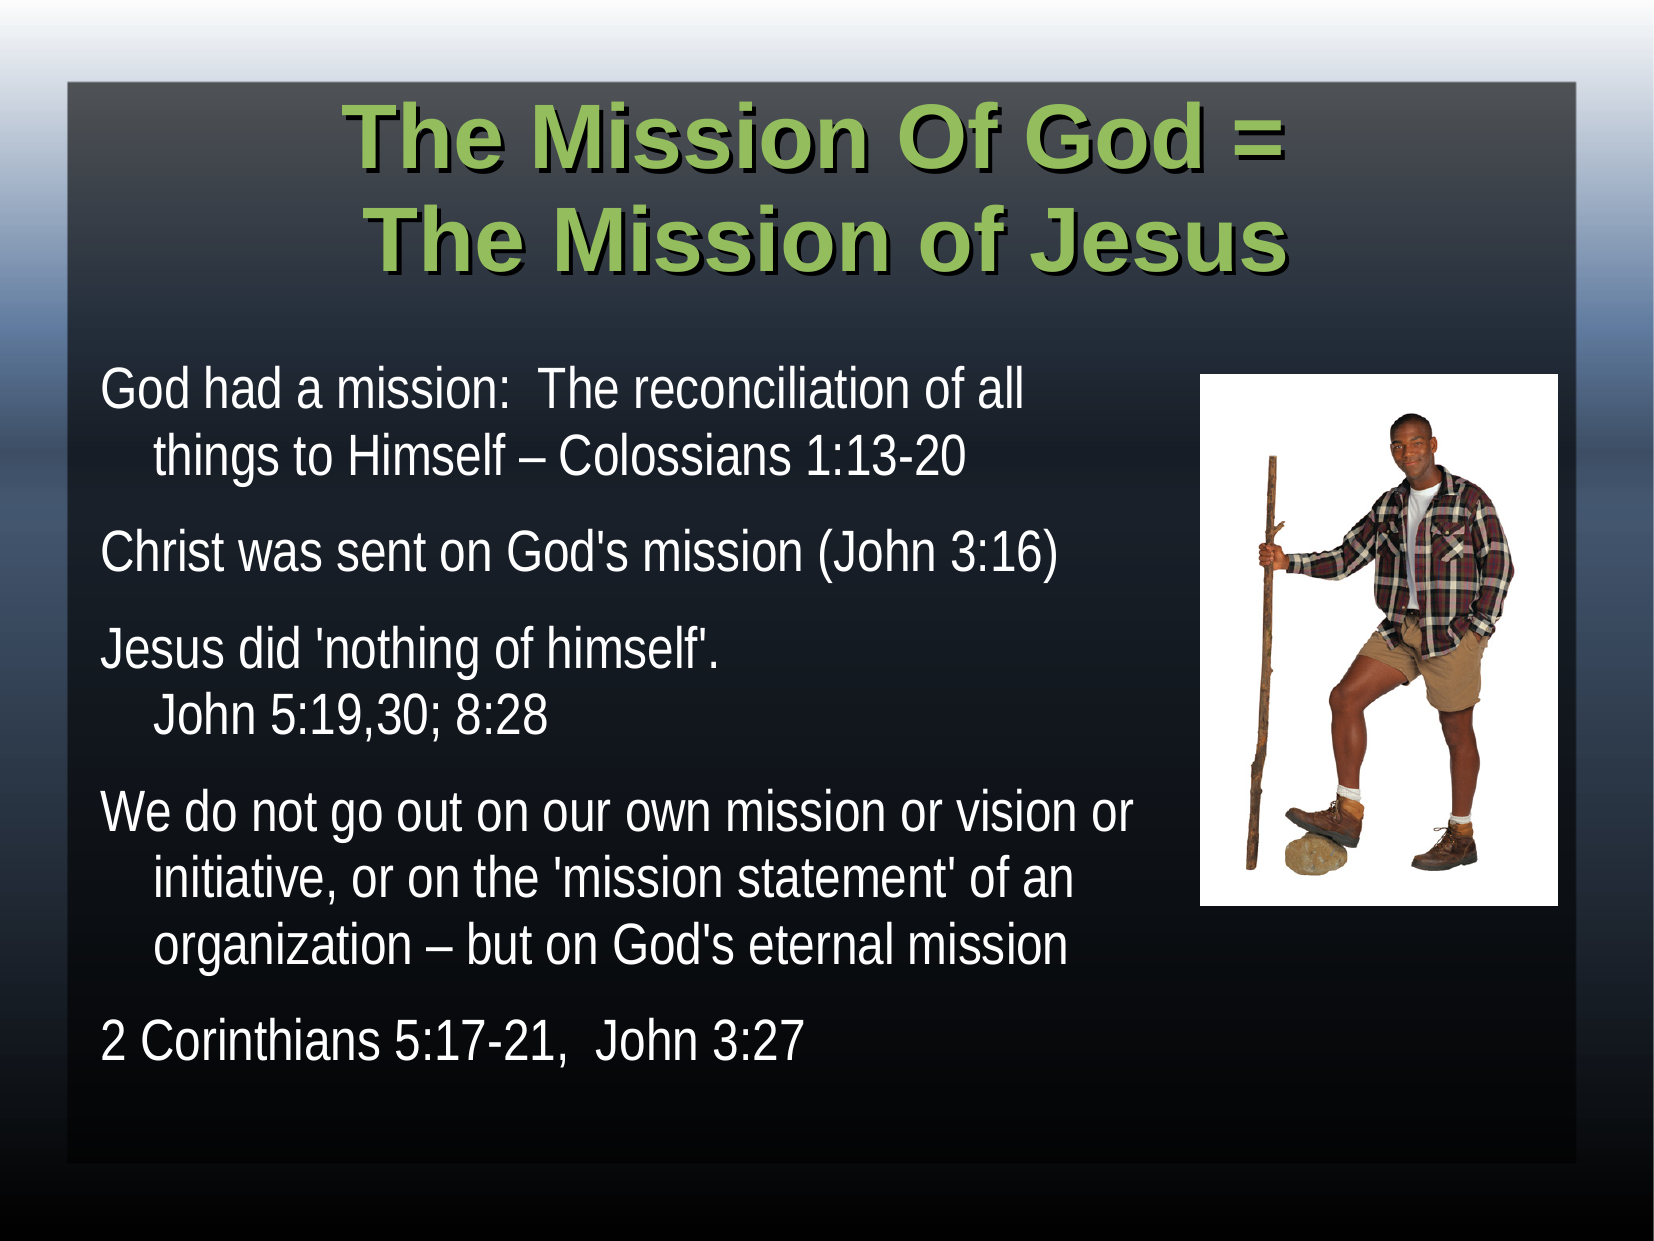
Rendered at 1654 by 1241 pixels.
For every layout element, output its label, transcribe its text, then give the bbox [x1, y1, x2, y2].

picture [0, 0, 1654, 1241]
title The Mission Of God = The Mission of Jesus [82, 85, 1571, 291]
list God had a mission: The reconciliation of all things to Himself – Colossians 1:13-20 Christ was sent on God's mission (John 3:16) Jesus did 'nothing of himself'. John 5:19,30; 8:28 We do not go out on our own mission or vision or initiative, or on the 'mission statement' of an organization – but on God's eternal mission 2 Corinthians 5:17-21, John 3:27 [82, 354, 1163, 1090]
